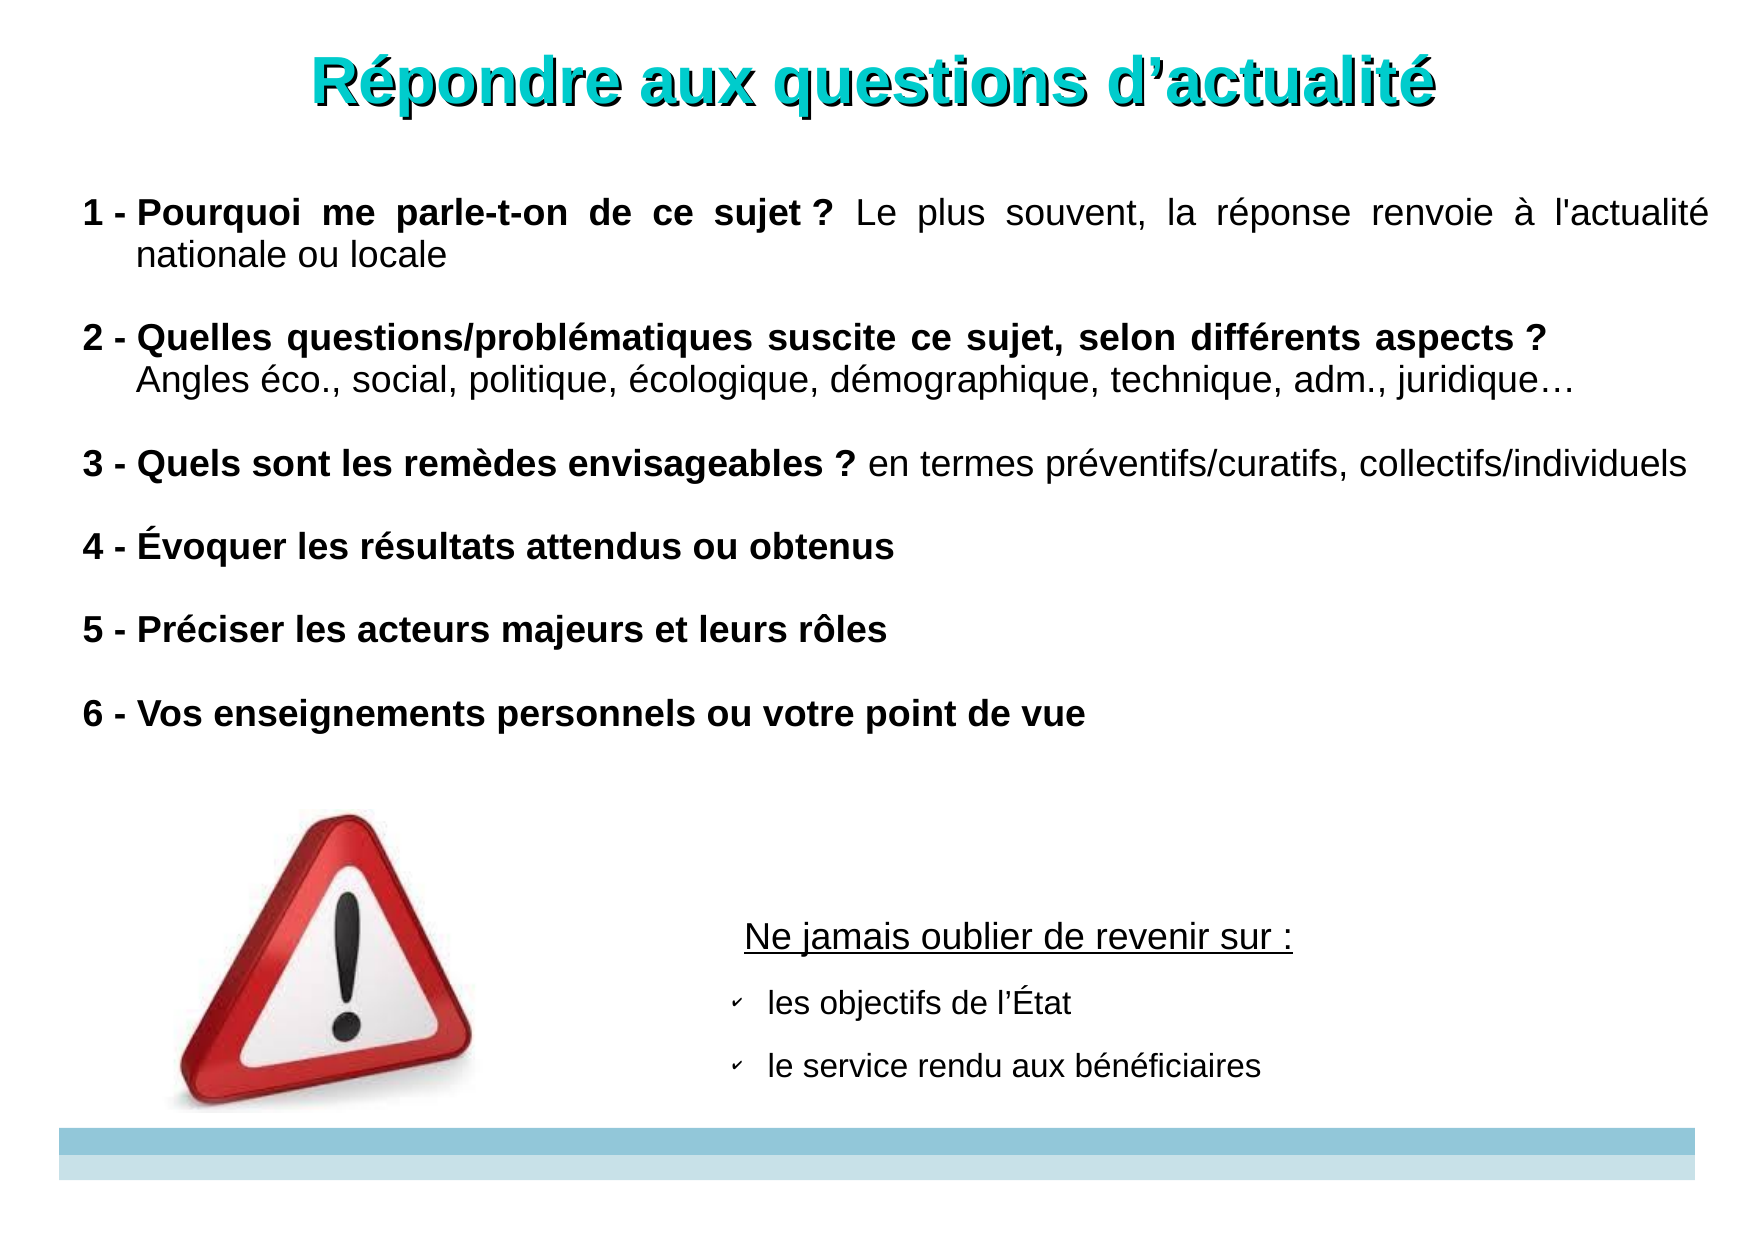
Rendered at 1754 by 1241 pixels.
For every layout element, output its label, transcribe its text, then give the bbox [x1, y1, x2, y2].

title Répondre aux questions d’actualité [137, 32, 1610, 191]
list Pourquoi me parle-t-on de ce sujet ? Le plus souvent, la réponse renvoie à l'actualité nationale ou locale Quelles questions/problématiques suscite ce sujet, selon différents aspects ? Angles éco., social, politique, écologique, démographique, technique, adm., juridique… Quels sont les remèdes envisageables ? en termes préventifs/curatifs, collectifs/individuels Évoquer les résultats attendus ou obtenus Préciser les acteurs majeurs et leurs rôles Vos enseignements personnels ou votre point de vue Ne jamais oublier de revenir sur : les objectifs de l’État le service rendu aux bénéficiaires [59, 191, 1710, 1118]
picture [124, 809, 530, 1113]
